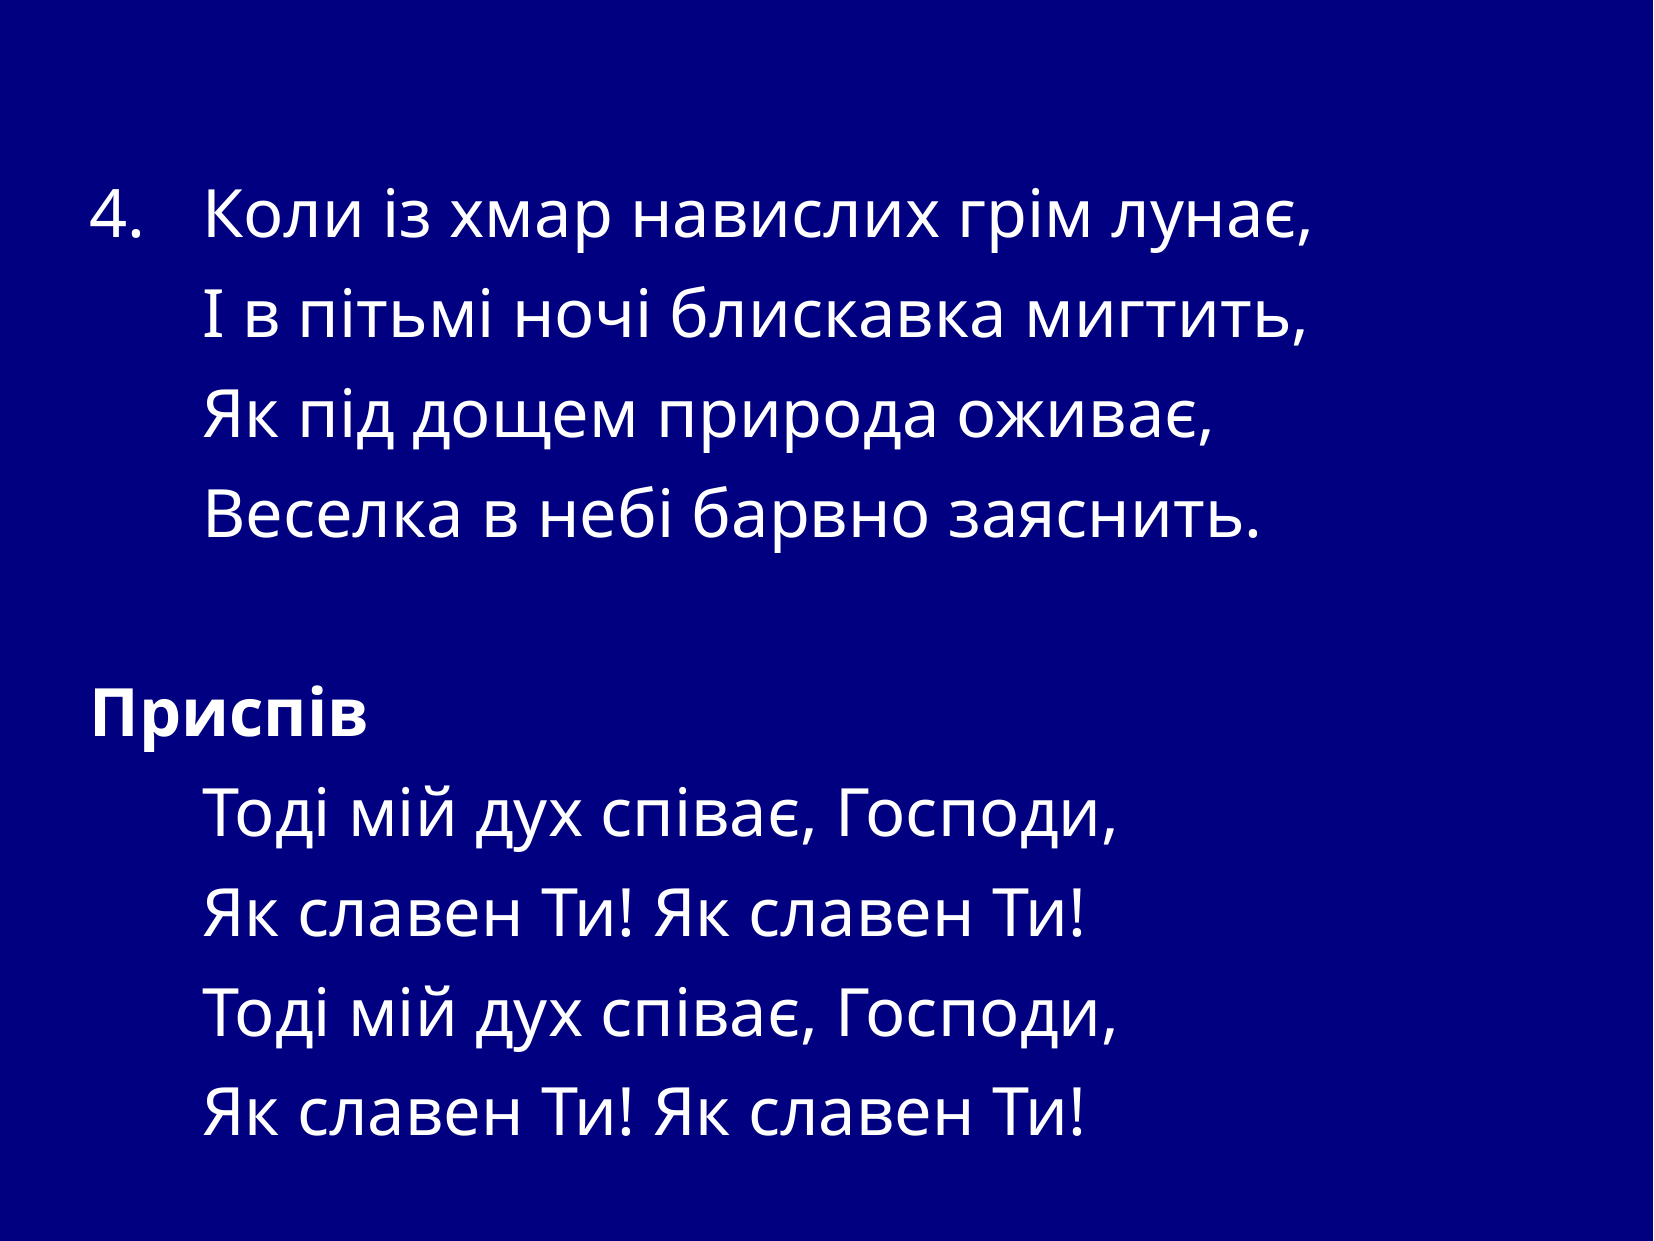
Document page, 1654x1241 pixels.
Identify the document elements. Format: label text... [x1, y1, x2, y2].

text_box 4. Коли із хмар навислих грім лунає, І в пітьмі ночі блискавка мигтить, Як під дощем природа оживає, Веселка в небі барвно заяснить. Приспів Тоді мій дух співає, Господи, Як славен Ти! Як славен Ти! Тоді мій дух співає, Господи, Як славен Ти! Як славен Ти! [75, 150, 1576, 1163]
